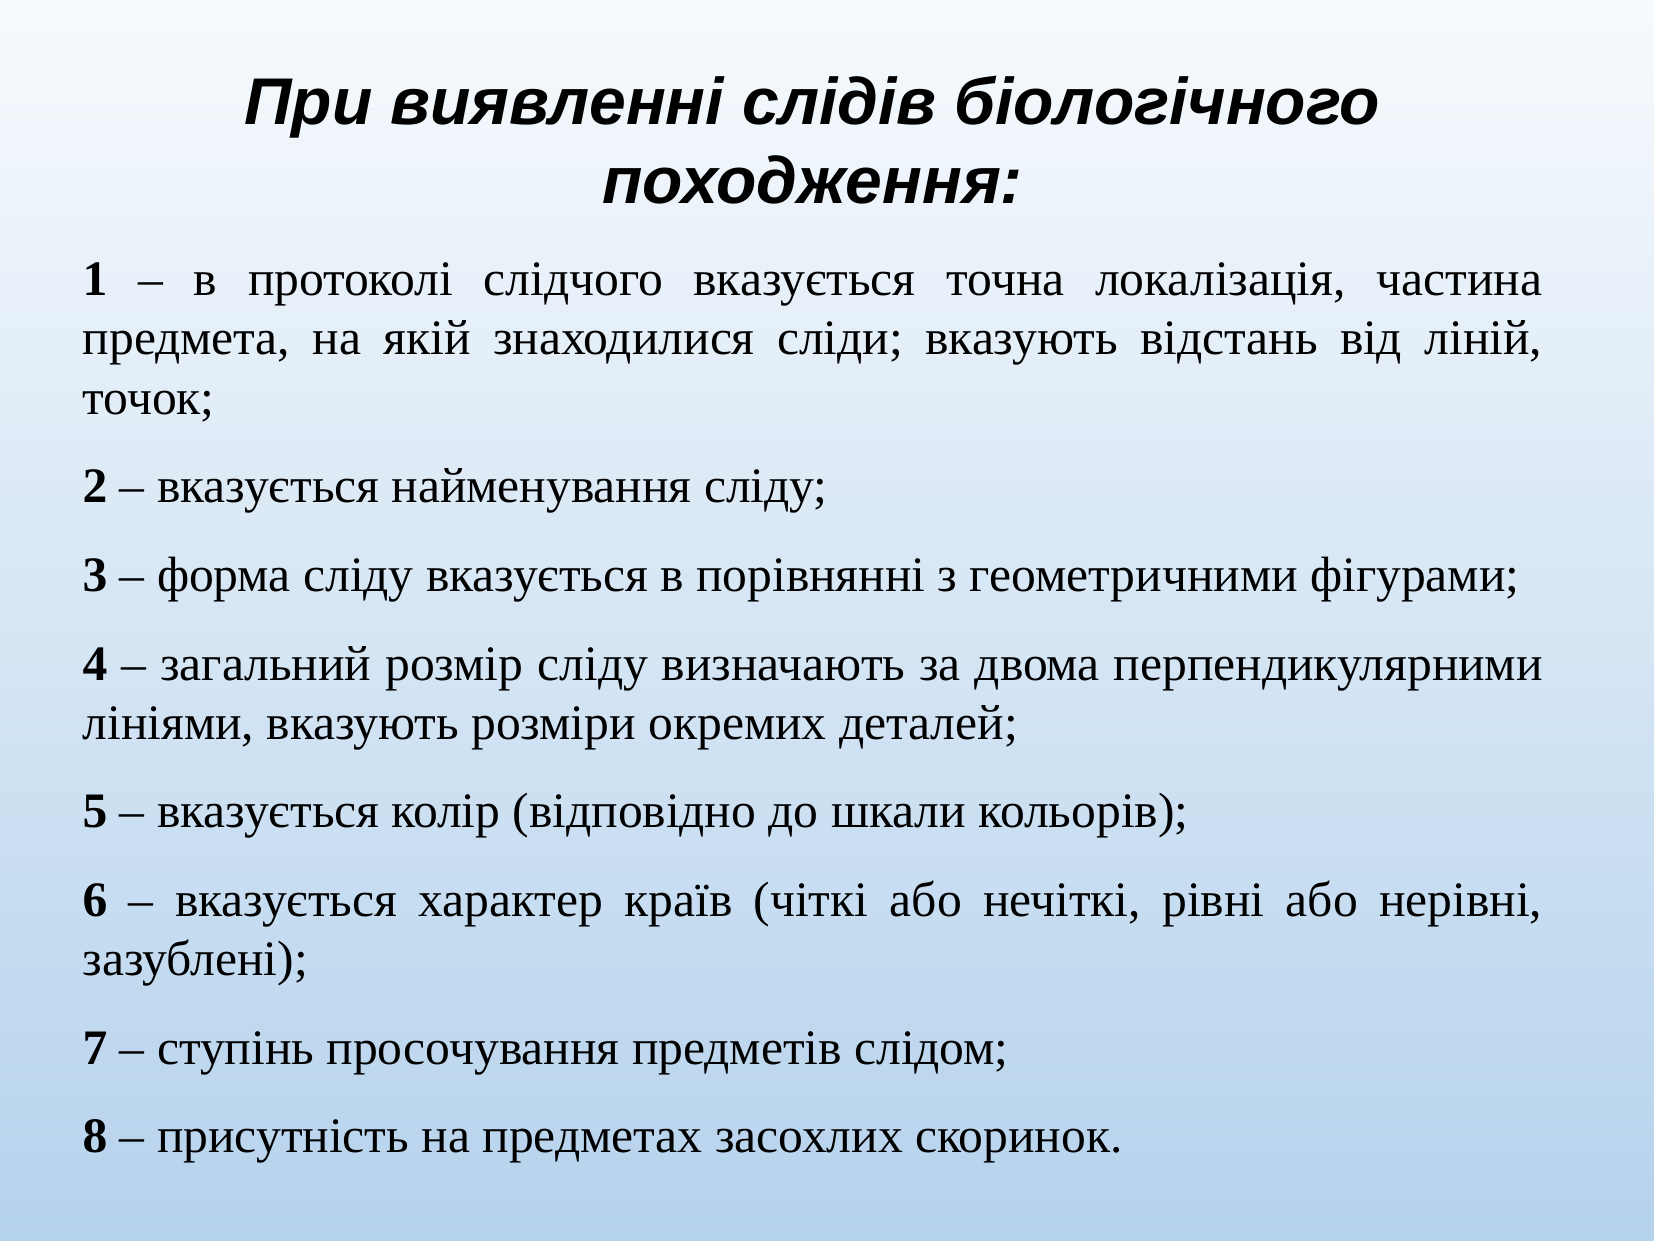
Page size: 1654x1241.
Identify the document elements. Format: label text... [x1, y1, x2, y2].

list При виявленні слідів біологічного походження: 1 – в протоколі слідчого вказується точна локалізація, частина предмета, на якій знаходилися сліди; вказують відстань від ліній, точок; 2 – вказується найменування сліду; 3 – форма сліду вказується в порівнянні з геометричними фігурами; 4 – загальний розмір сліду визначають за двома перпендикулярними лініями, вказують розміри окремих деталей; 5 – вказується колір (відповідно до шкали кольорів); 6 – вказується характер країв (чіткі або нечіткі, рівні або нерівні, зазублені); 7 – ступінь просочування предметів слідом; 8 – присутність на предметах засохлих скоринок. [82, 58, 1571, 1175]
